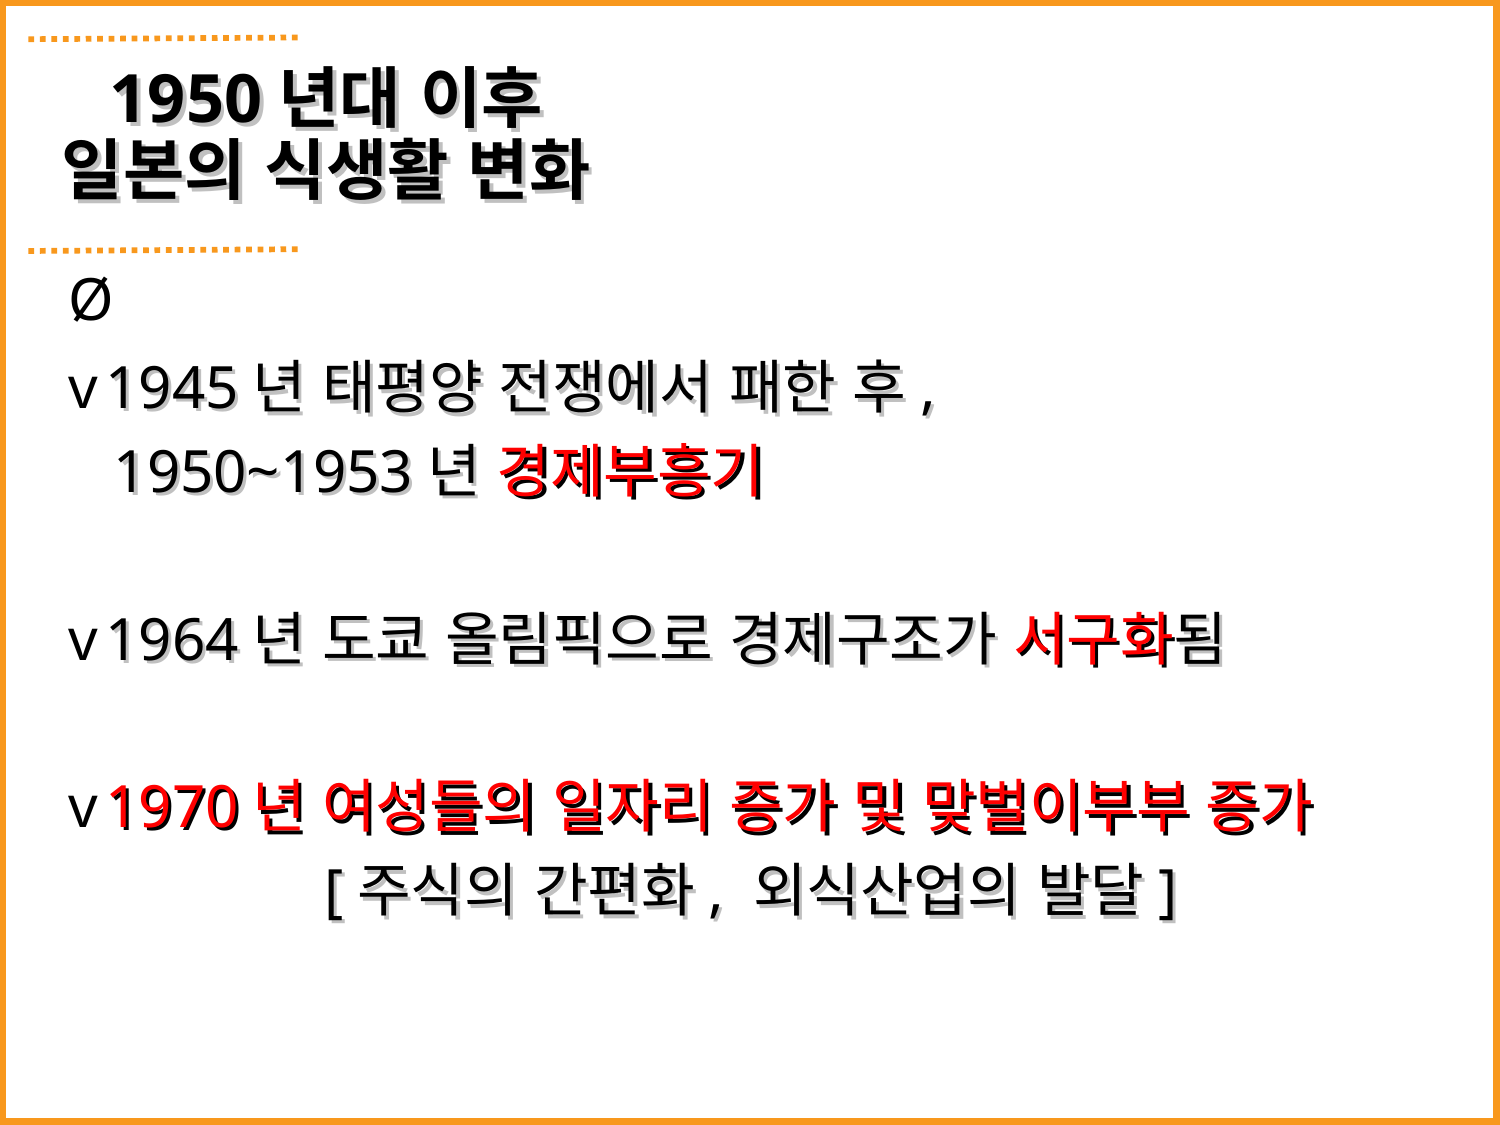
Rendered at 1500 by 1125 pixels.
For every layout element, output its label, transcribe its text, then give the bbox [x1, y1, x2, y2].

text_box 1950년대 이후 일본의 식생활 변화 [0, 57, 653, 207]
text_box 1945년 태평양 전쟁에서 패한 후, 1950~1953년 경제부흥기 1964년 도쿄 올림픽으로 경제구조가 서구화됨 1970년 여성들의 일자리 증가 및 맞벌이부부 증가 [주식의 간편화, 외식산업의 발달] [53, 250, 1471, 1125]
